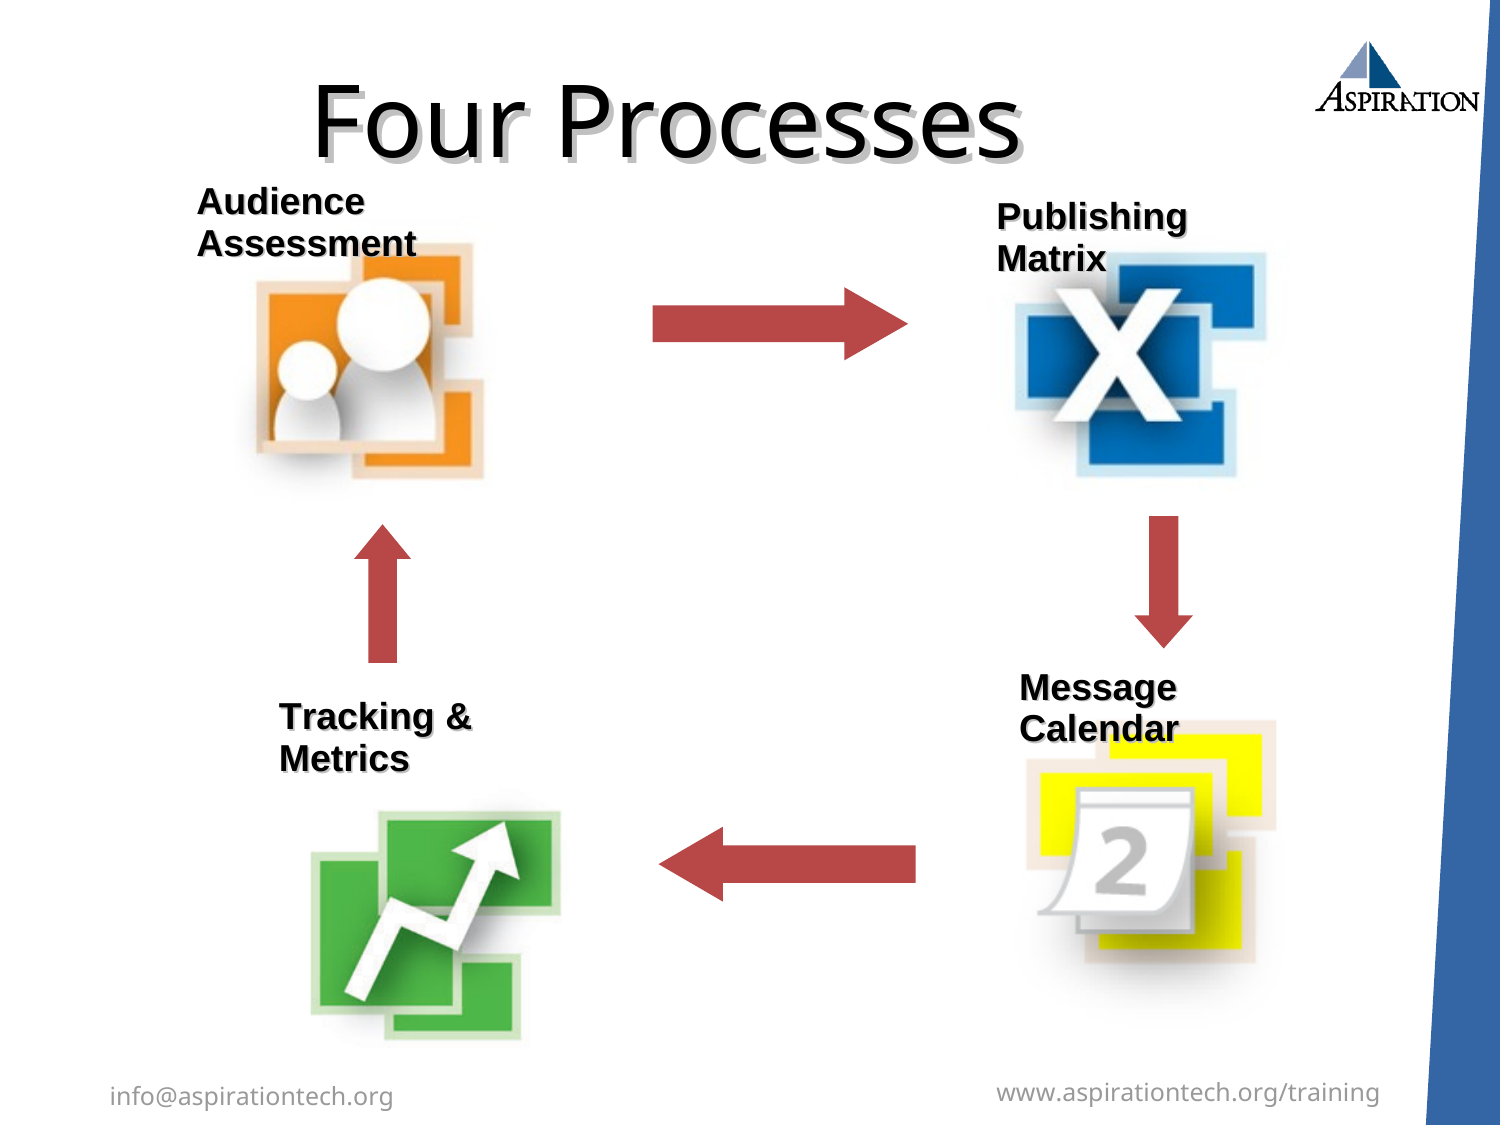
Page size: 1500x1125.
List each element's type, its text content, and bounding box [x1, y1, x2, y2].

text_box [354, 524, 412, 663]
picture [219, 223, 522, 513]
text_box Tracking & Metrics [264, 686, 606, 738]
text_box Publishing Matrix [981, 185, 1309, 238]
text_box [658, 826, 916, 902]
text_box Message Calendar [1004, 656, 1340, 745]
title Four Processes [49, 19, 1284, 206]
picture [984, 716, 1302, 1042]
picture [1315, 41, 1480, 120]
text_box [652, 287, 909, 361]
text_box [1134, 516, 1194, 649]
picture [987, 238, 1291, 513]
picture [290, 778, 581, 1068]
text_box Audience Assessment [181, 170, 580, 223]
